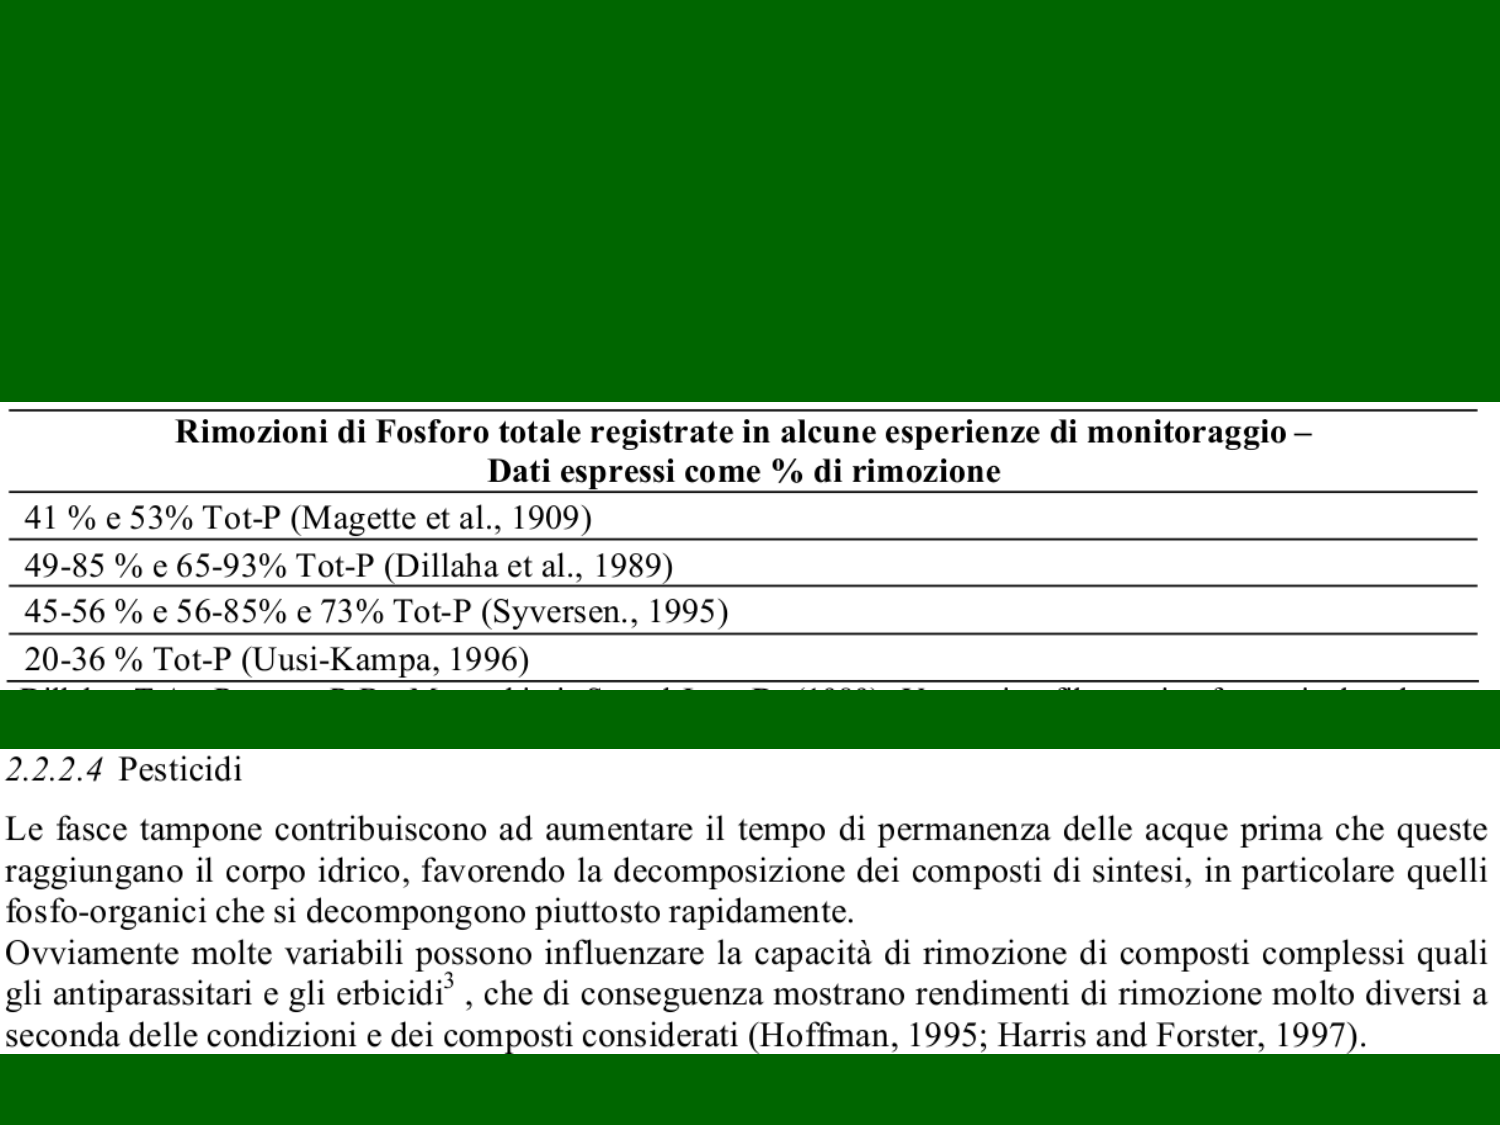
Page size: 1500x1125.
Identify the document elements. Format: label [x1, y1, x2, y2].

picture [0, 749, 1500, 1054]
picture [0, 402, 1500, 691]
